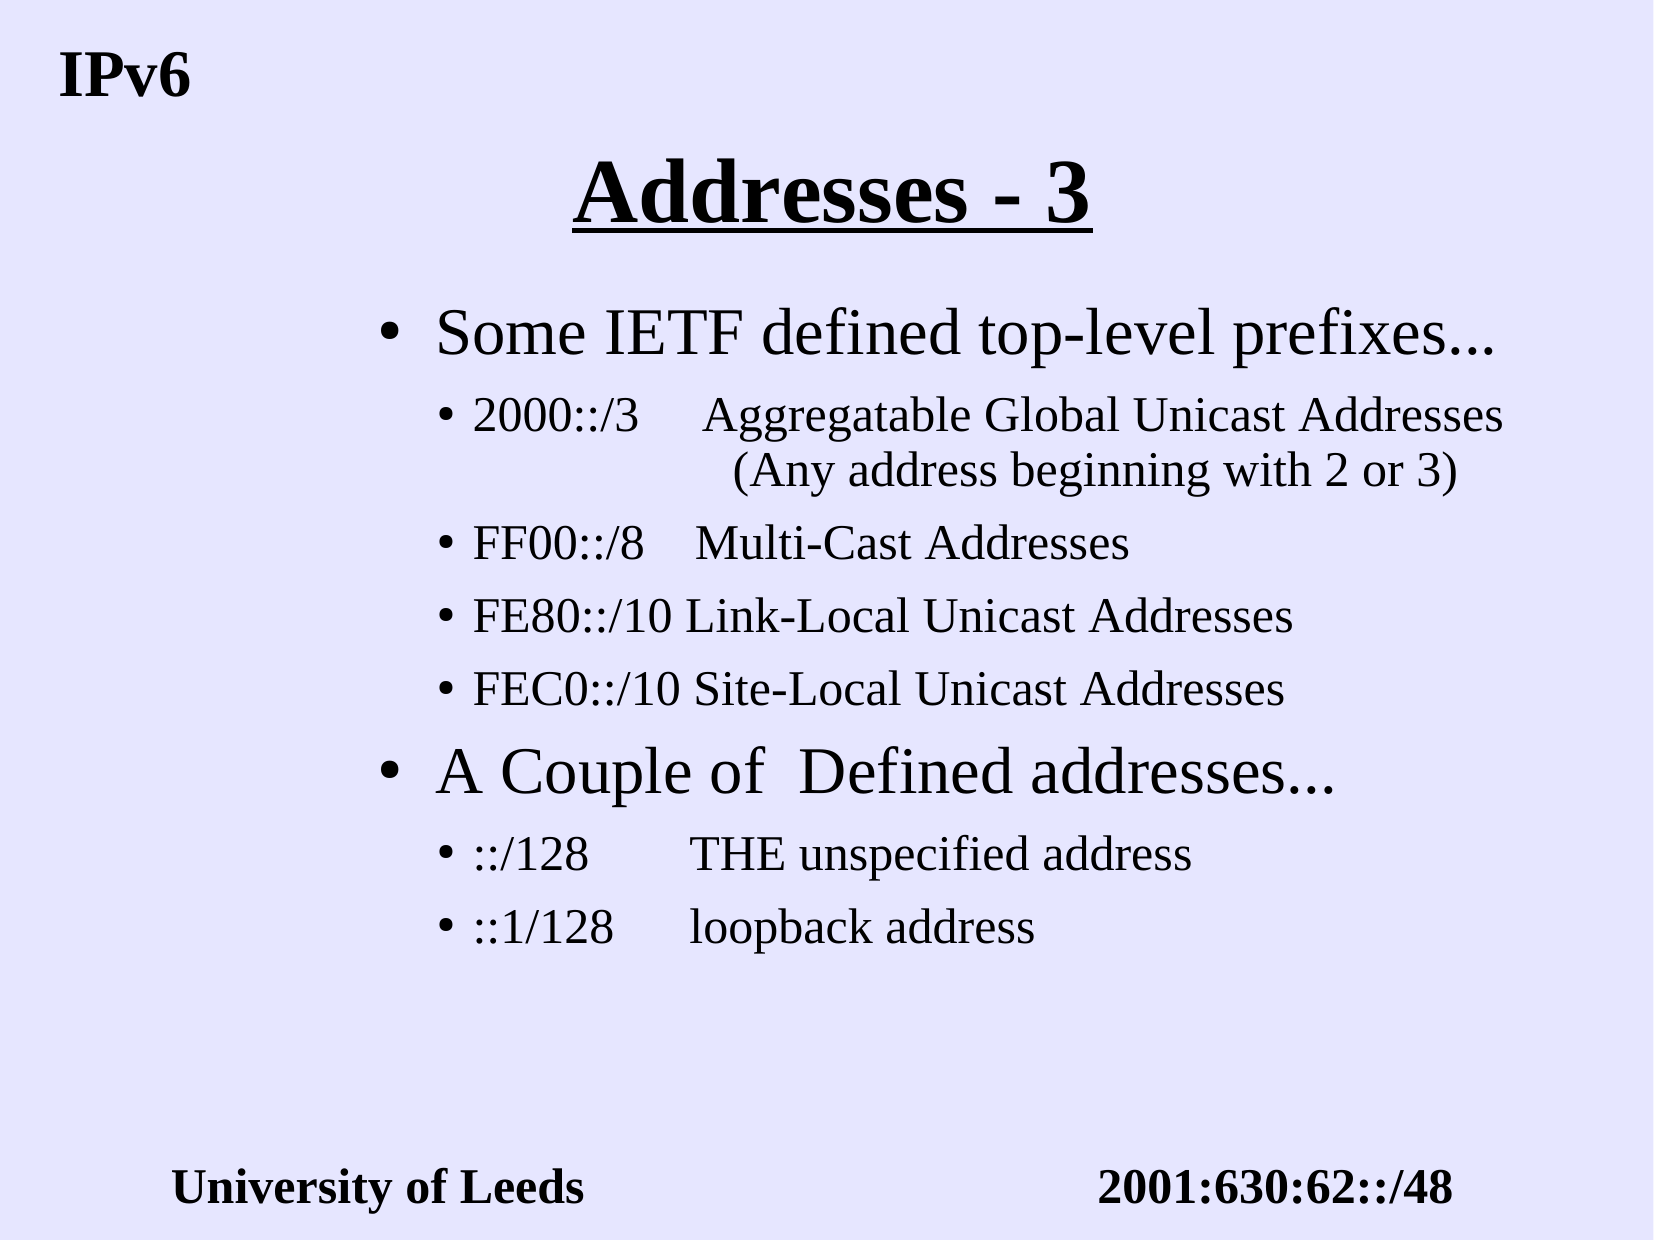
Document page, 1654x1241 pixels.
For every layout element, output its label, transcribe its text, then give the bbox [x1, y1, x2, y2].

title Addresses - 3 [88, 88, 1577, 296]
list Some IETF defined top-level prefixes... 2000::/3 Aggregatable Global Unicast Addresses (Any address beginning with 2 or 3) FF00::/8 Multi-Cast Addresses FE80::/10 Link-Local Unicast Addresses FEC0::/10 Site-Local Unicast Addresses A Couple of Defined addresses... ::/128 THE unspecified address ::1/128 loopback address [82, 295, 1571, 1109]
